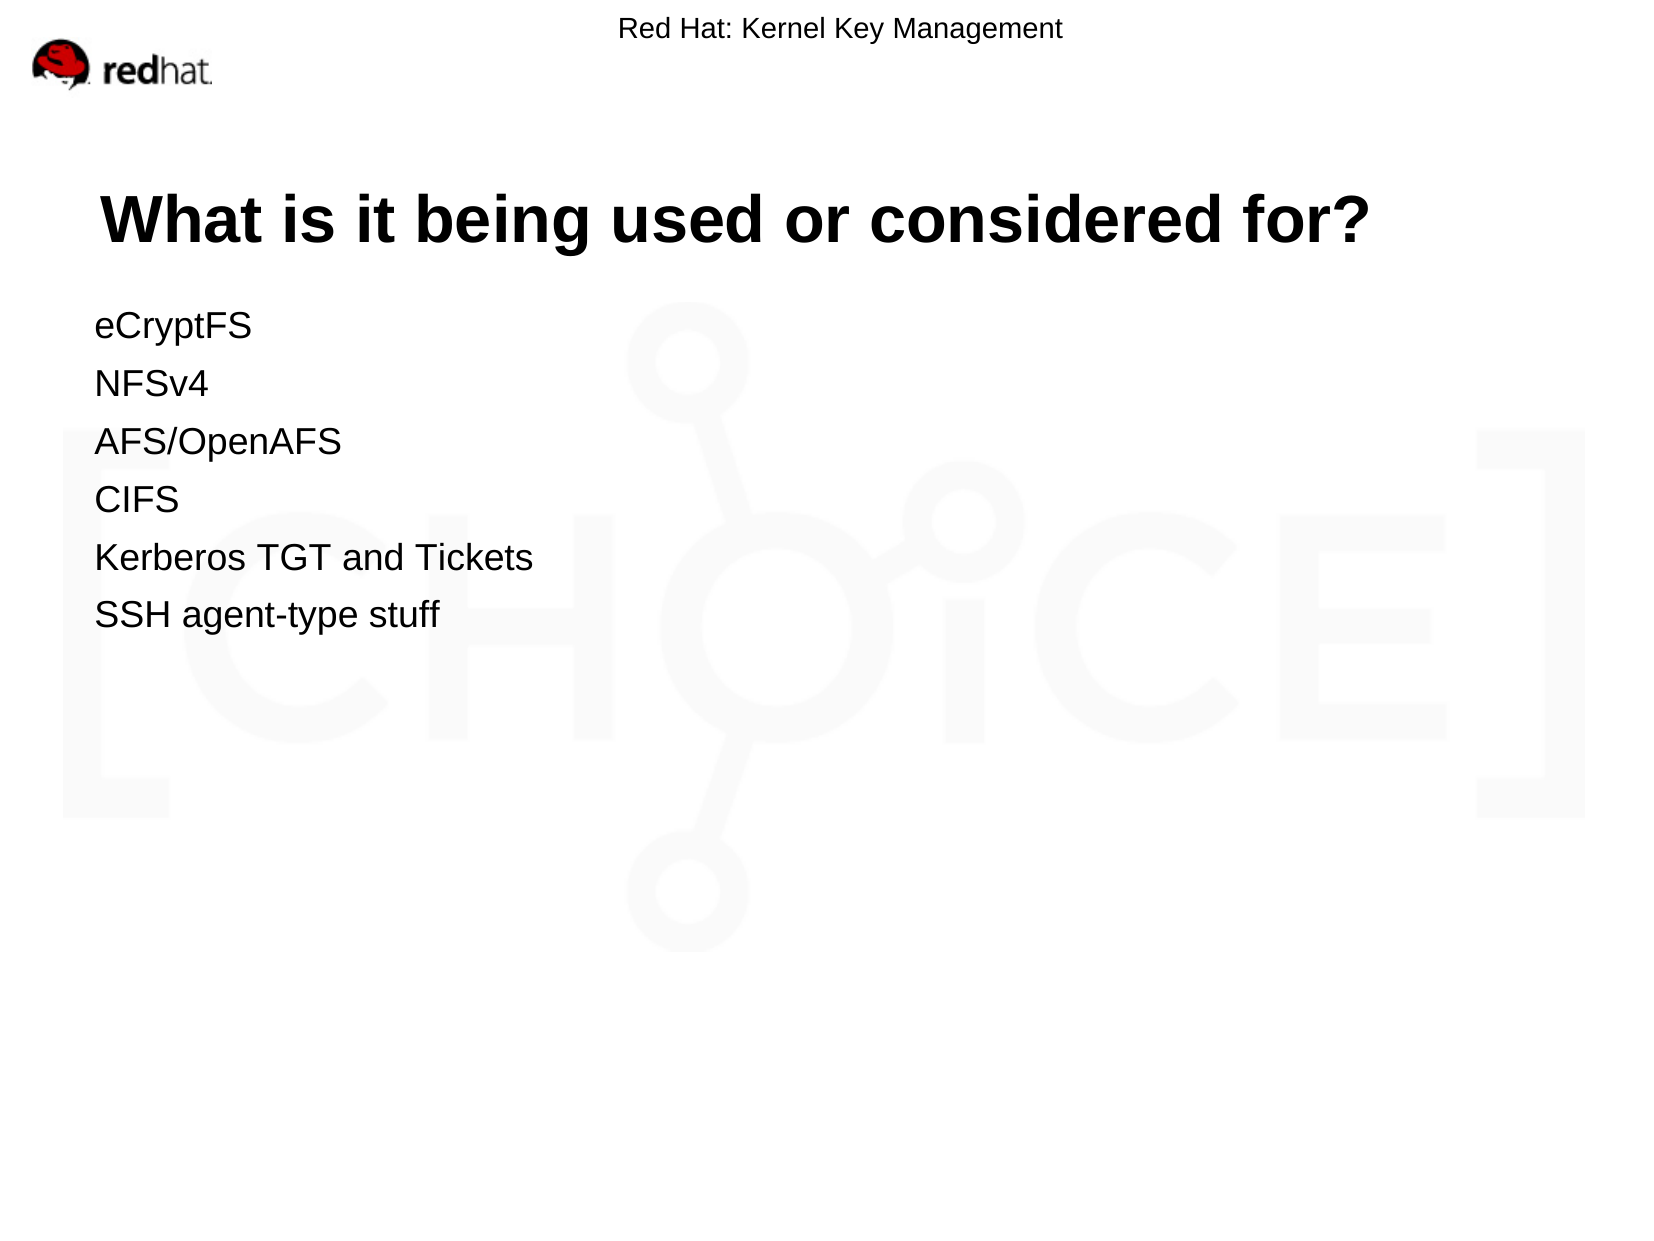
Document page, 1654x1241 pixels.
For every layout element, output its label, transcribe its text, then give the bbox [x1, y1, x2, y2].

list eCryptFS NFSv4 AFS/OpenAFS CIFS Kerberos TGT and Tickets SSH agent-type stuff [94, 304, 1500, 1174]
picture [31, 37, 212, 98]
title What is it being used or considered for? [100, 164, 1506, 275]
picture [63, 302, 1585, 952]
